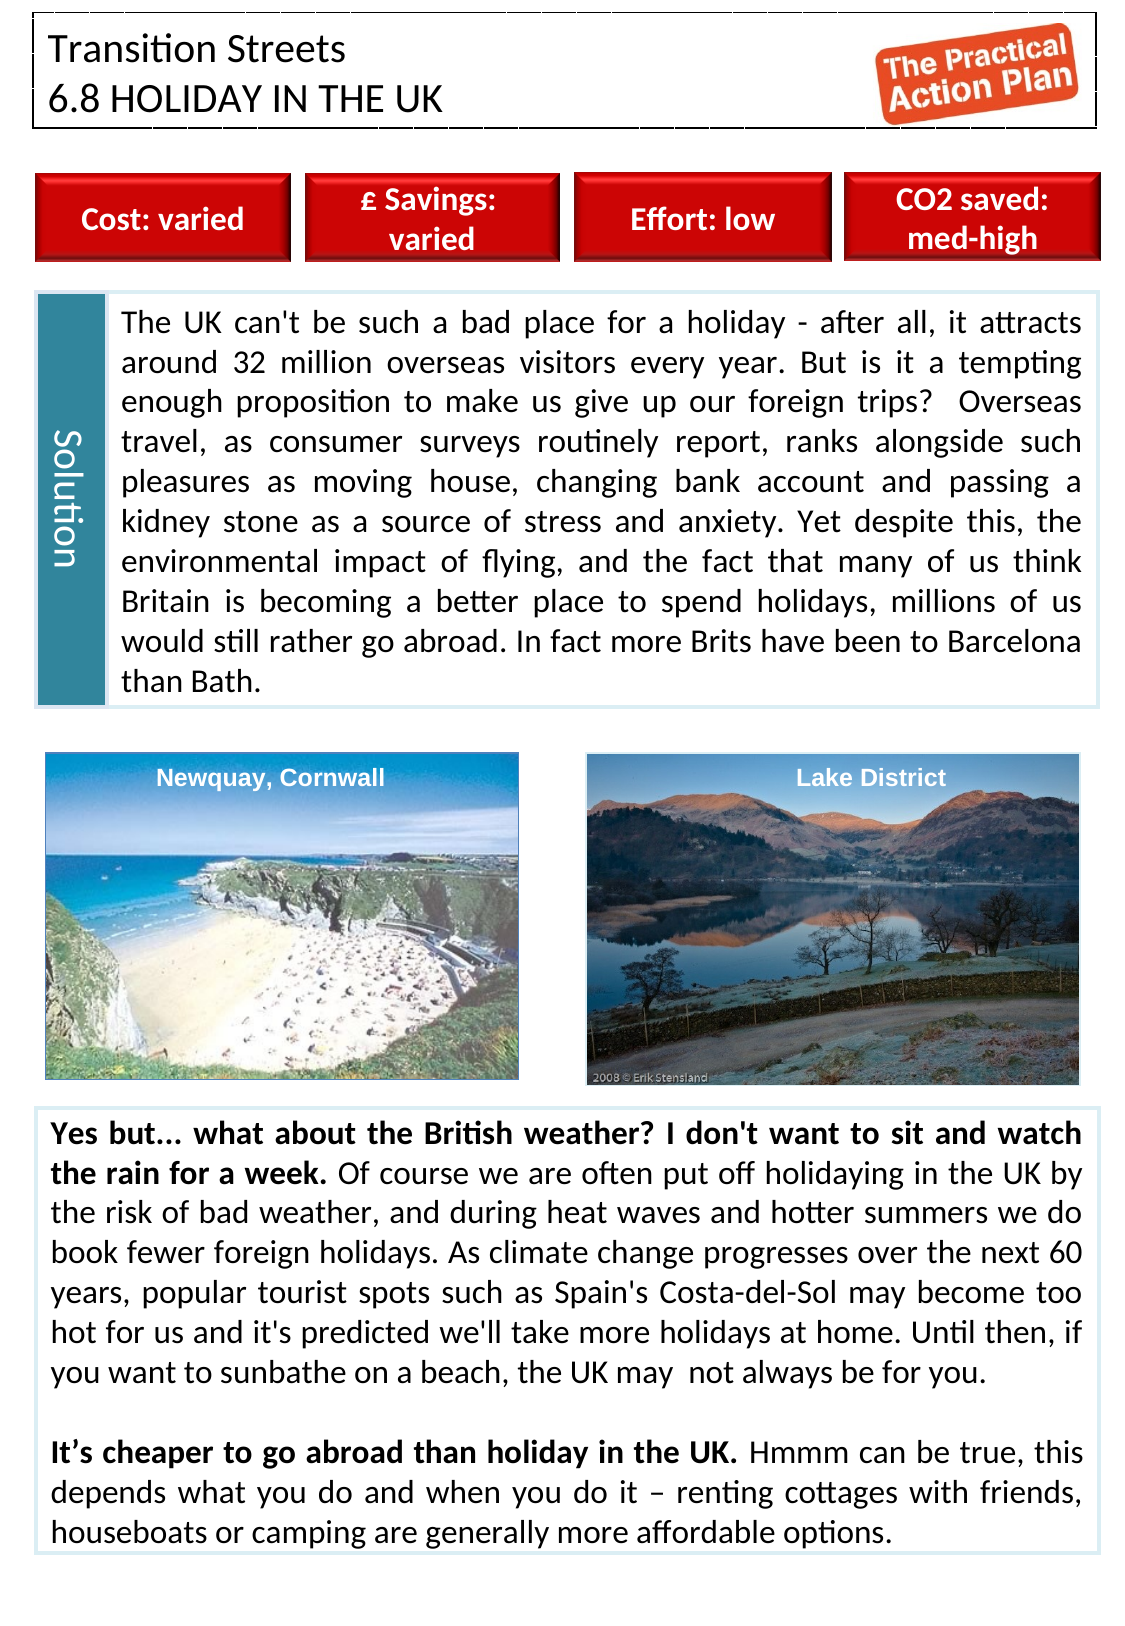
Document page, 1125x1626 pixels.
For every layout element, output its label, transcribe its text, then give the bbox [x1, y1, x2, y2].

text_box Cost: varied [35, 173, 291, 262]
text_box Yes but... what about the British weather? I don't want to sit and watch the rain for a week. Of course we are often put off holidaying in the UK by the risk of bad weather, and during heat waves and hotter summers we do book fewer foreign holidays. As climate change progresses over the next 60 years, popular tourist spots such as Spain's Costa-del-Sol may become too hot for us and it's predicted we'll take more holidays at home. Until then, if you want to sunbathe on a beach, the UK may not always be for you. It’s cheaper to go abroad than holiday in the UK. Hmmm can be true, this depends what you do and when you do it – renting cottages with friends, houseboats or camping are generally more affordable options. [35, 1107, 1099, 1554]
picture [114, 864, 121, 871]
picture [46, 766, 518, 1079]
text_box The UK can't be such a bad place for a holiday - after all, it attracts around 32 million overseas visitors every year. But is it a tempting enough proposition to make us give up our foreign trips? Overseas travel, as consumer surveys routinely report, ranks alongside such pleasures as moving house, changing bank account and passing a kidney stone as a source of stress and anxiety. Yet despite this, the environmental impact of flying, and the fact that many of us think Britain is becoming a better place to spend holidays, millions of us would still rather go abroad. In fact more Brits have been to Barcelona than Bath. [107, 291, 1099, 707]
text_box Solution [35, 291, 107, 707]
picture [586, 753, 1080, 1085]
picture [572, 170, 834, 265]
picture [33, 171, 293, 265]
picture [303, 171, 562, 265]
text_box Newquay, Cornwall [141, 753, 401, 800]
text_box £ Savings: varied [305, 173, 560, 262]
picture [842, 170, 1103, 264]
text_box Transition Streets 6.8 HOLIDAY IN THE UK [33, 12, 1097, 129]
picture [508, 753, 518, 760]
picture [101, 874, 109, 883]
text_box Effort: low [575, 172, 831, 262]
text_box Lake District [781, 753, 962, 800]
text_box CO2 saved: med-high [845, 172, 1101, 262]
